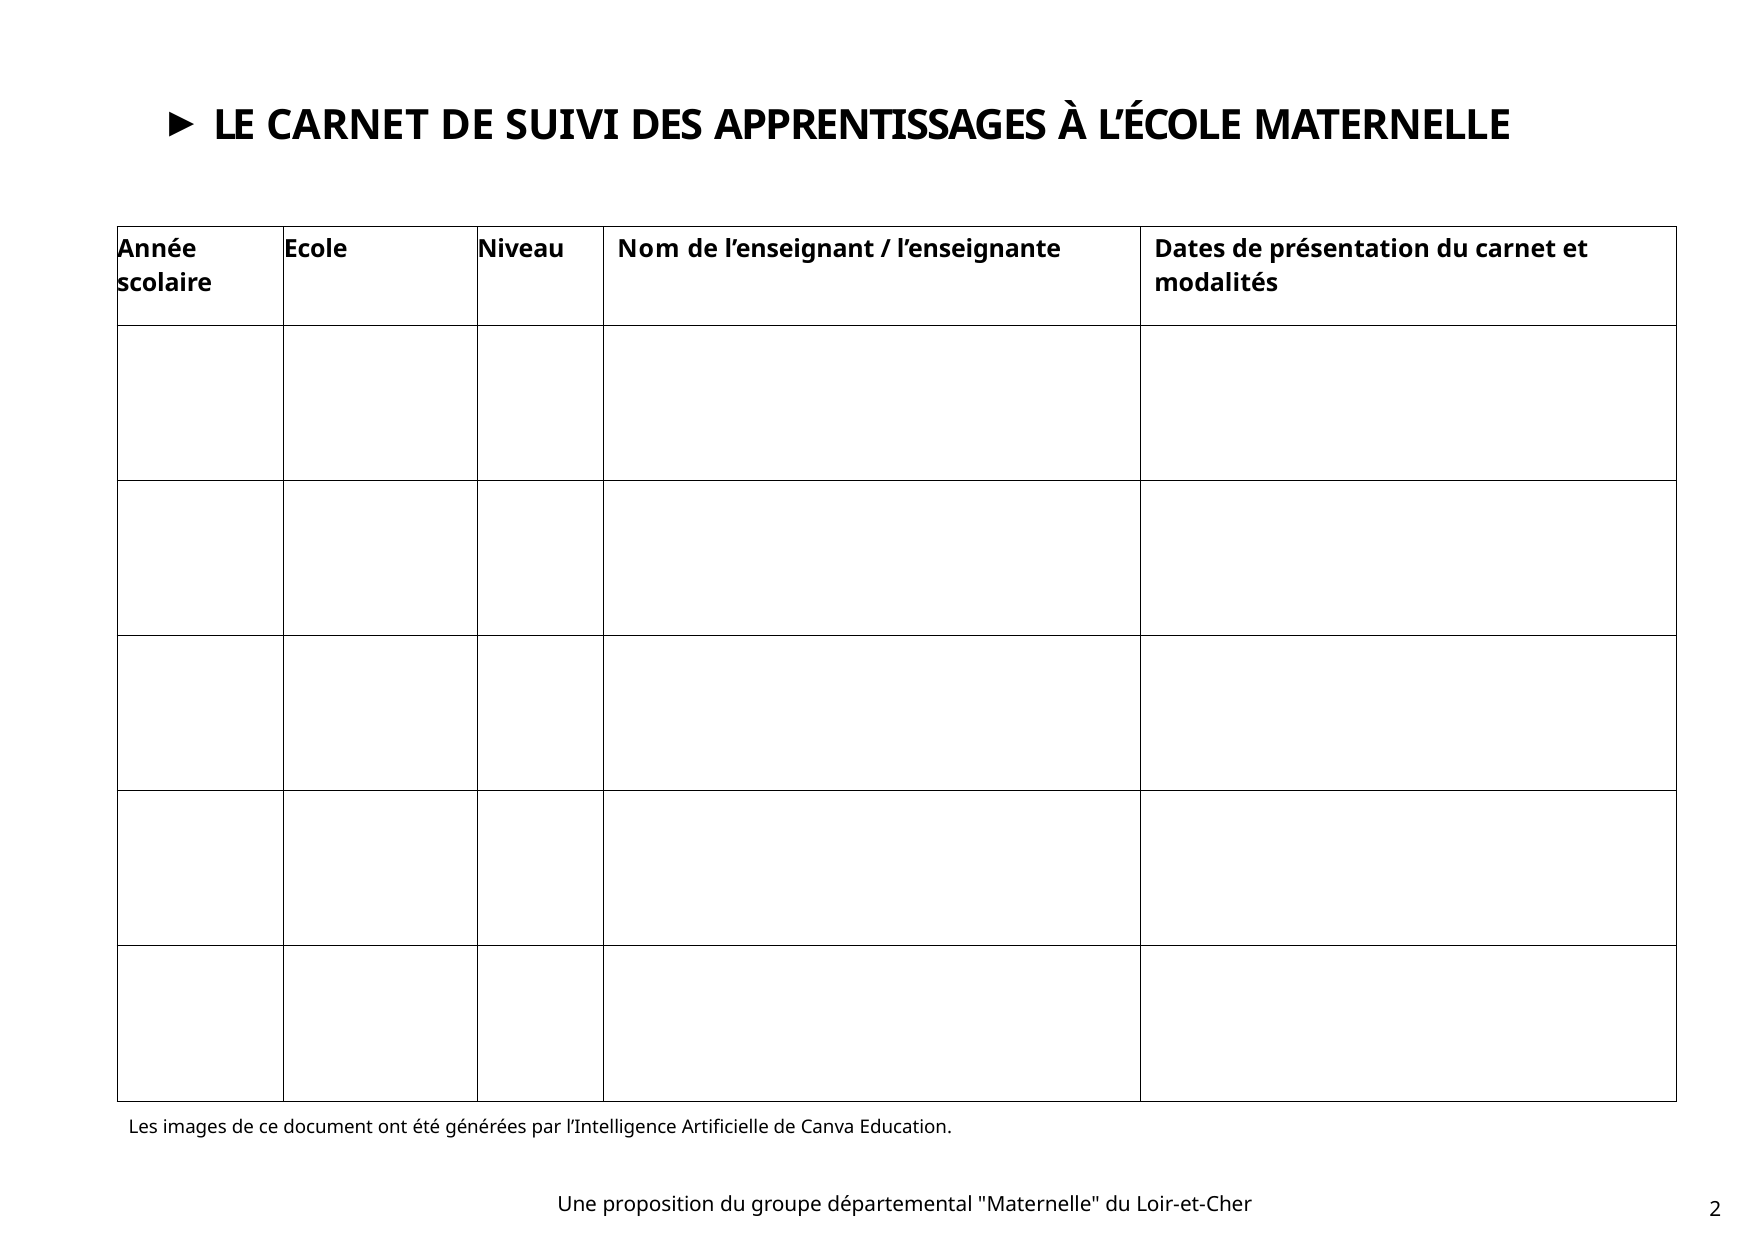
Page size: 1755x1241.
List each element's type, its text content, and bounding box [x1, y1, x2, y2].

table_cell [118, 326, 283, 480]
table_cell [1141, 326, 1676, 480]
table_header Ecole [284, 227, 477, 325]
table_cell [478, 636, 603, 790]
table_header Nom de l’enseignant / l’enseignante [604, 227, 1140, 325]
table_cell [118, 946, 283, 1101]
table_cell [478, 326, 603, 480]
table_cell [478, 481, 603, 635]
table_cell [284, 791, 477, 945]
table_cell [604, 481, 1140, 635]
table_cell [284, 636, 477, 790]
table_cell [478, 946, 603, 1101]
table_cell [604, 636, 1140, 790]
table_cell [284, 481, 477, 635]
table_cell [604, 946, 1140, 1101]
table_cell [1141, 946, 1676, 1101]
table_cell [118, 481, 283, 635]
table_header Niveau [478, 227, 603, 325]
table_header Dates de présentation du carnet et modalités [1141, 227, 1676, 325]
table_cell [1141, 481, 1676, 635]
text_box 2 [1694, 1188, 1729, 1228]
table_cell [118, 636, 283, 790]
table_cell [478, 791, 603, 945]
table_header Année scolaire [118, 227, 283, 325]
text_box Une proposition du groupe départemental "Maternelle" du Loir-et-Cher [542, 1182, 1307, 1223]
text_box Les images de ce document ont été générées par l’Intelligence Artificielle de Canva Education. [113, 1107, 971, 1145]
table_cell [604, 326, 1140, 480]
text_box LE CARNET DE SUIVI DES APPRENTISSAGES À L’ÉCOLE MATERNELLE [158, 95, 1596, 148]
table_cell [284, 946, 477, 1101]
table_cell [118, 791, 283, 945]
table_cell [604, 791, 1140, 945]
table_cell [284, 326, 477, 480]
table_cell [1141, 636, 1676, 790]
table_cell [1141, 791, 1676, 945]
